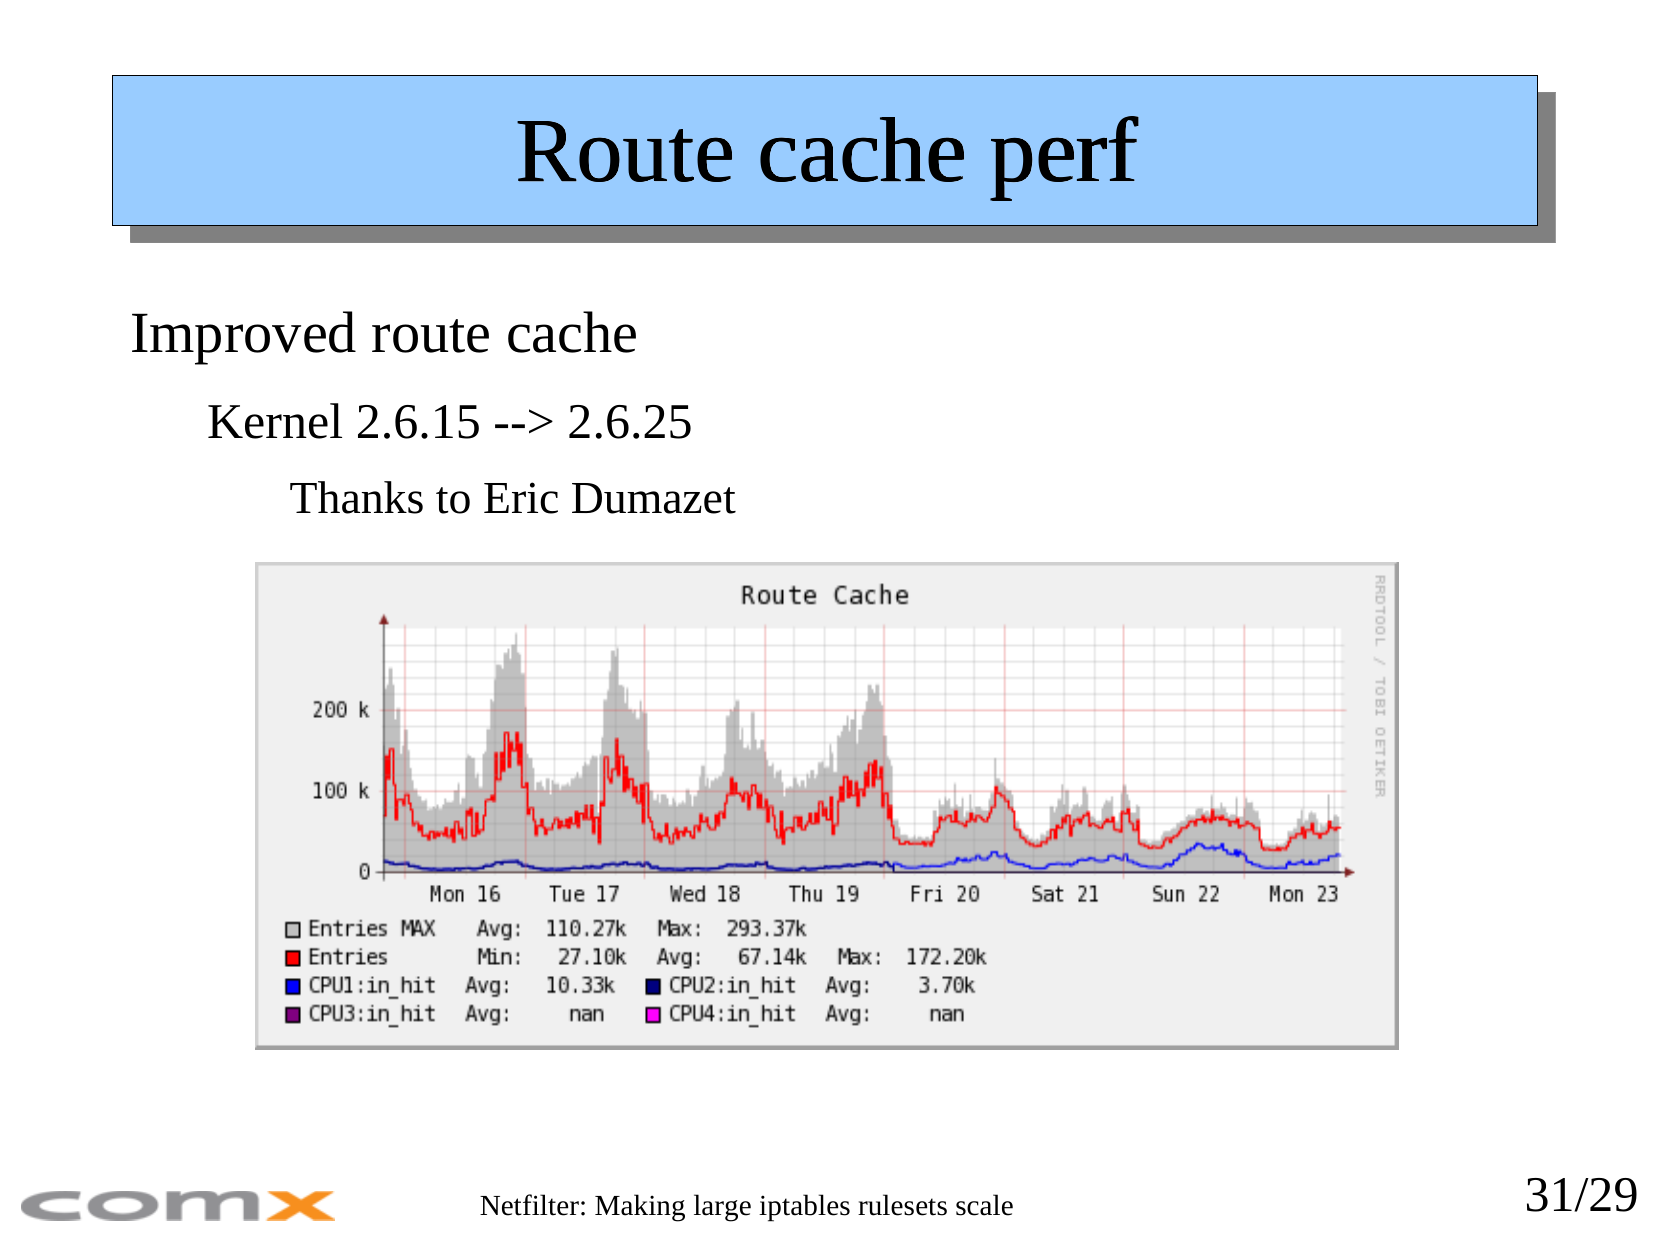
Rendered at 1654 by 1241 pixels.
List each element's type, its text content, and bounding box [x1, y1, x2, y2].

picture [21, 1191, 335, 1221]
list Improved route cache Kernel 2.6.15 --> 2.6.25 Thanks to Eric Dumazet [112, 300, 1538, 1096]
title Route cache perf [116, 90, 1538, 211]
picture [255, 562, 1399, 1051]
